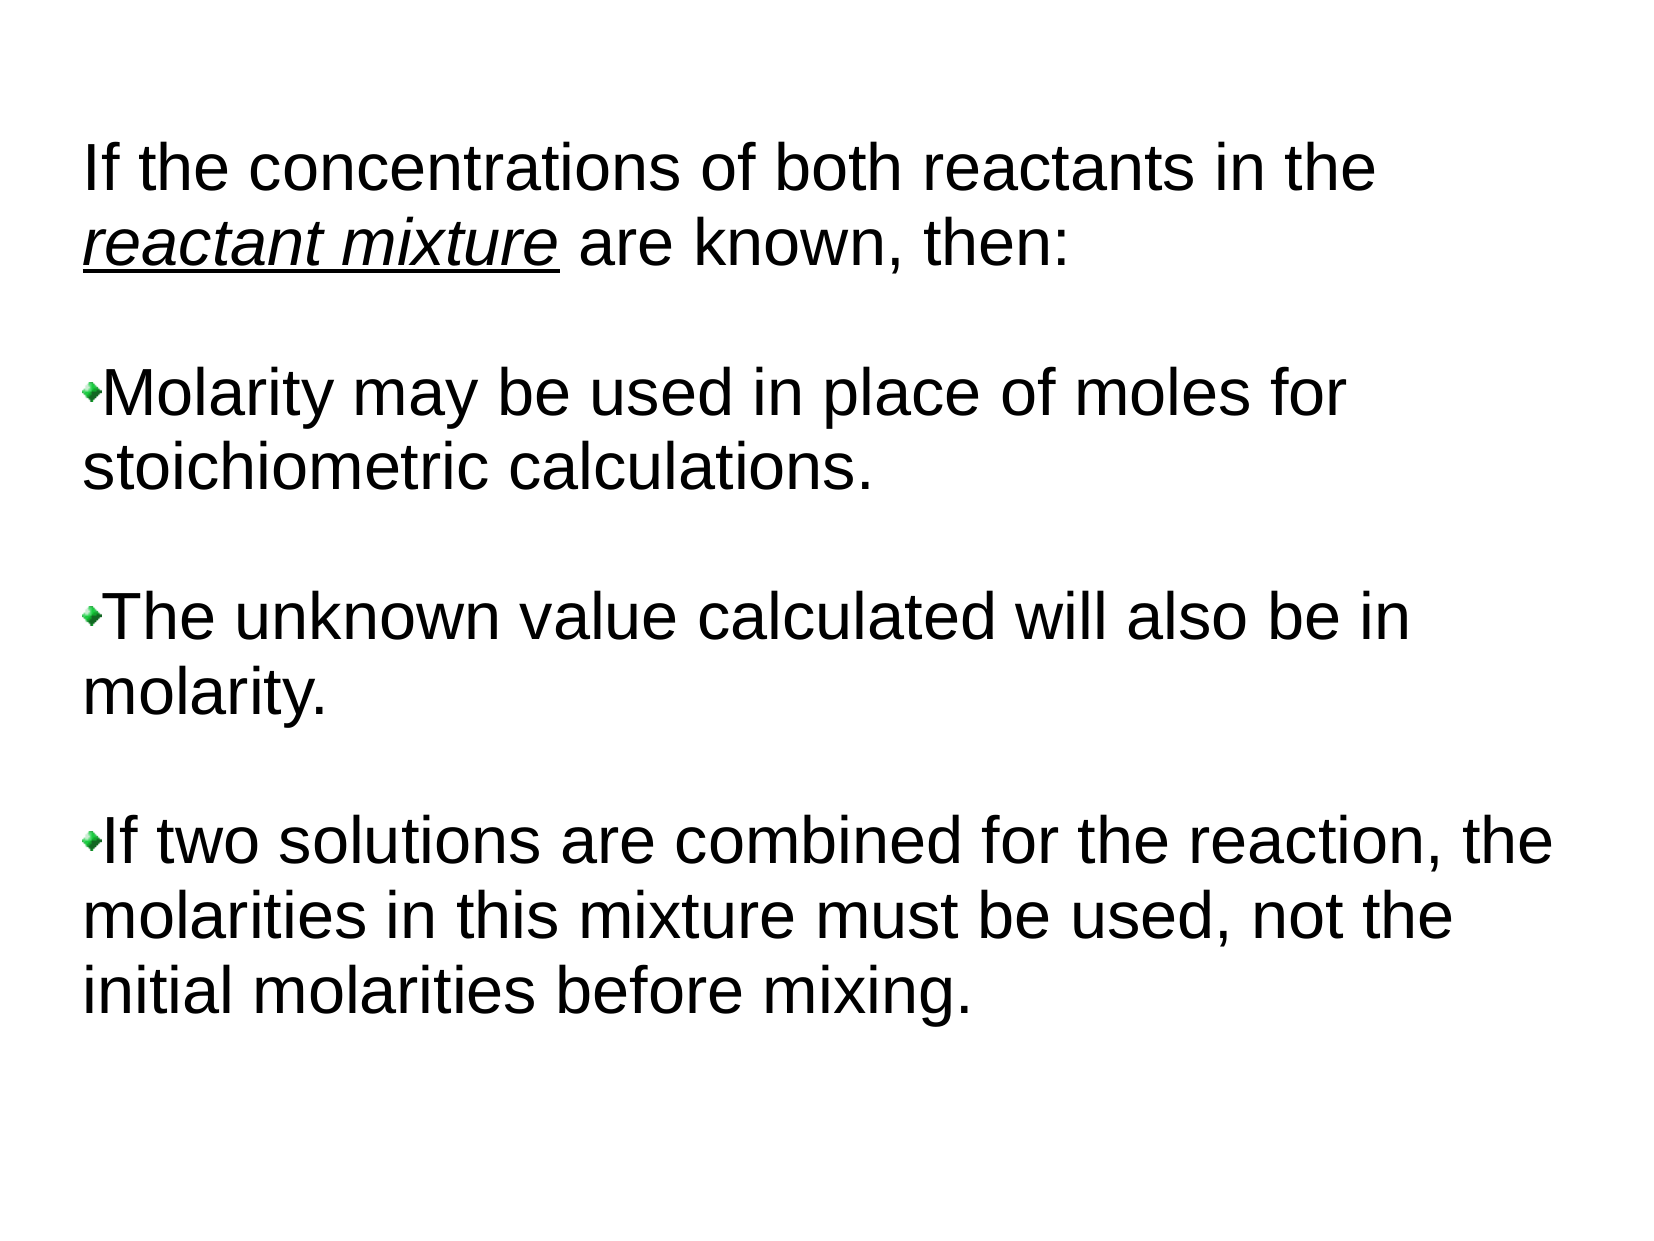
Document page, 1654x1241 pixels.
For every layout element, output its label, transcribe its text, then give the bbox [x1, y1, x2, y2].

subtitle If the concentrations of both reactants in the reactant mixture are known, then: Molarity may be used in place of moles for stoichiometric calculations. The unknown value calculated will also be in molarity. If two solutions are combined for the reaction, the molarities in this mixture must be used, not the initial molarities before mixing. [82, 49, 1571, 1109]
